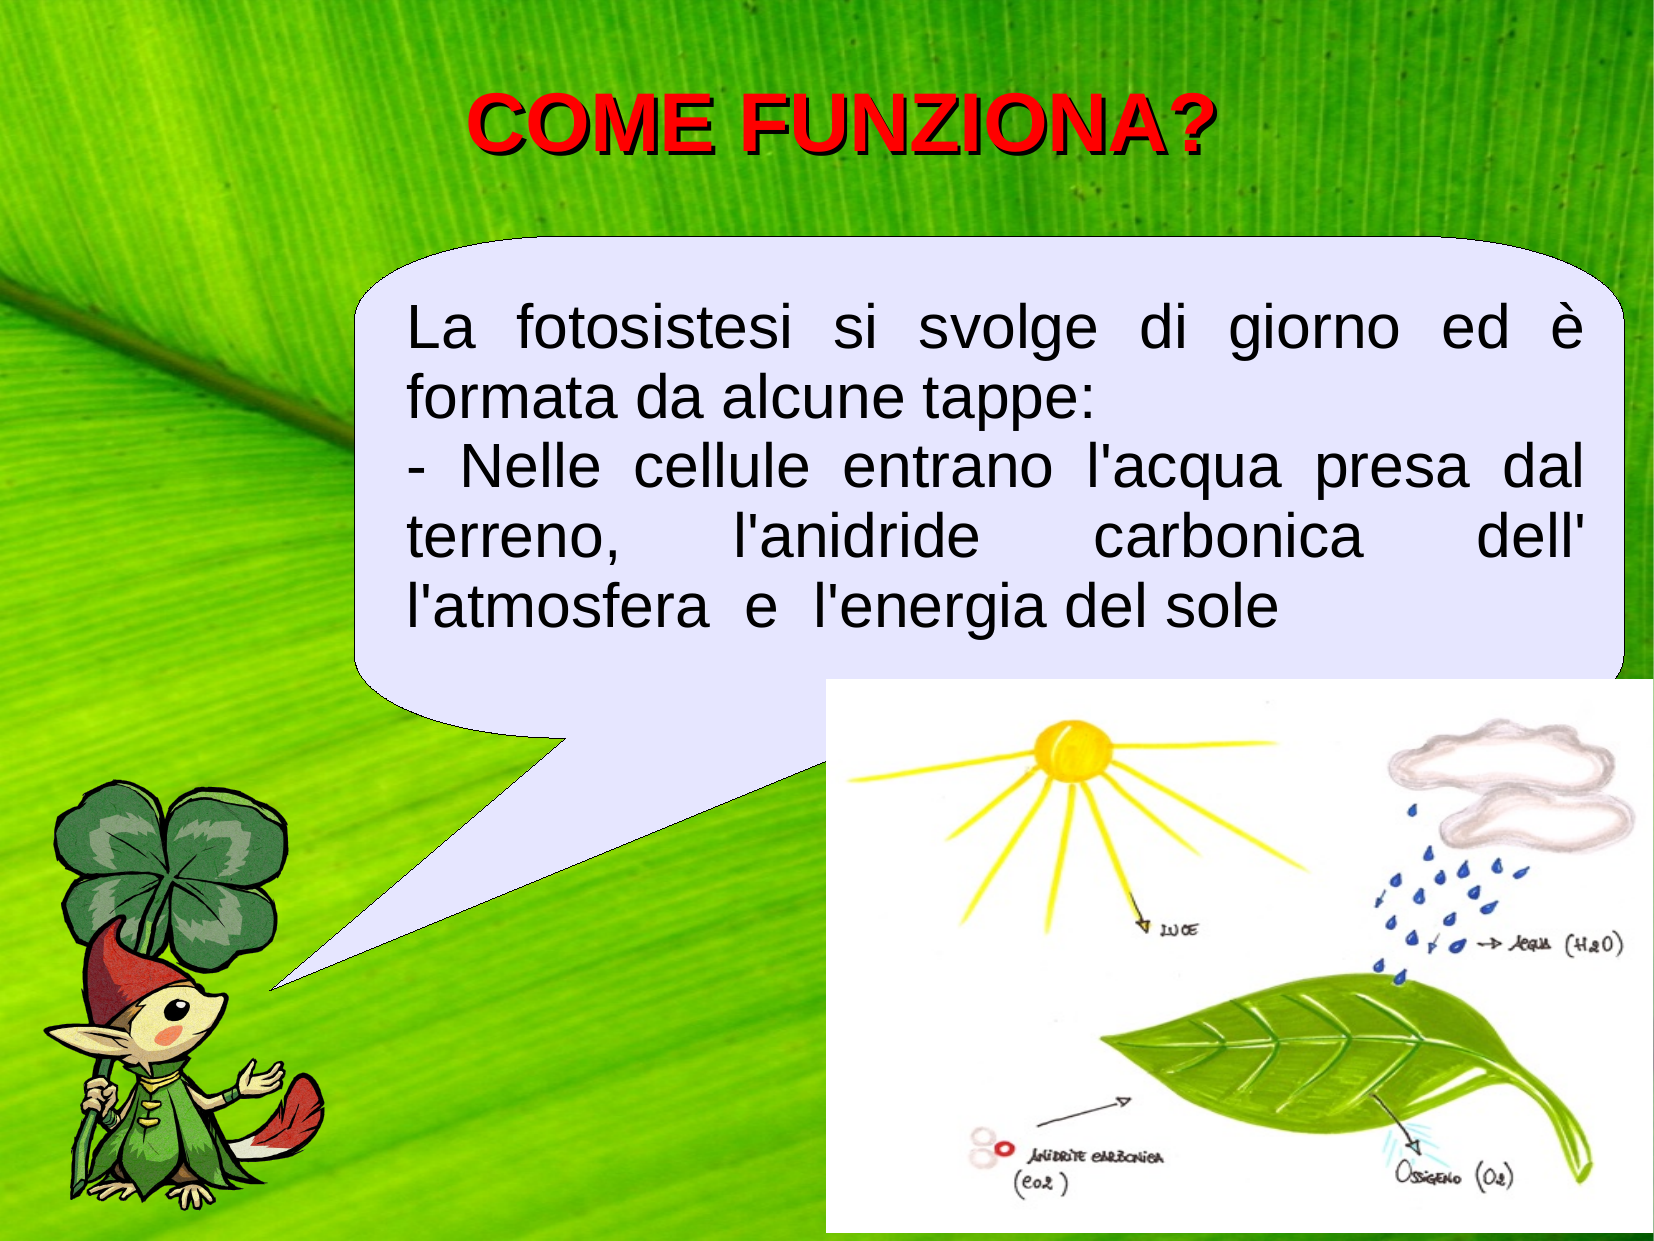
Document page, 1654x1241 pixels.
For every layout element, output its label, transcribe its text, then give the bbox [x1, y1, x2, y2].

text_box [325, 887, 451, 968]
picture [0, 0, 1654, 1241]
text_box [354, 236, 1625, 702]
text_box La fotosistesi si svolge di giorno ed è formata da alcune tappe: - Nelle cellule entrano l'acqua presa dal terreno, l'anidride carbonica dell' l'atmosfera e l'energia del sole [391, 284, 1603, 916]
text_box COME FUNZIONA? [148, 69, 1537, 178]
